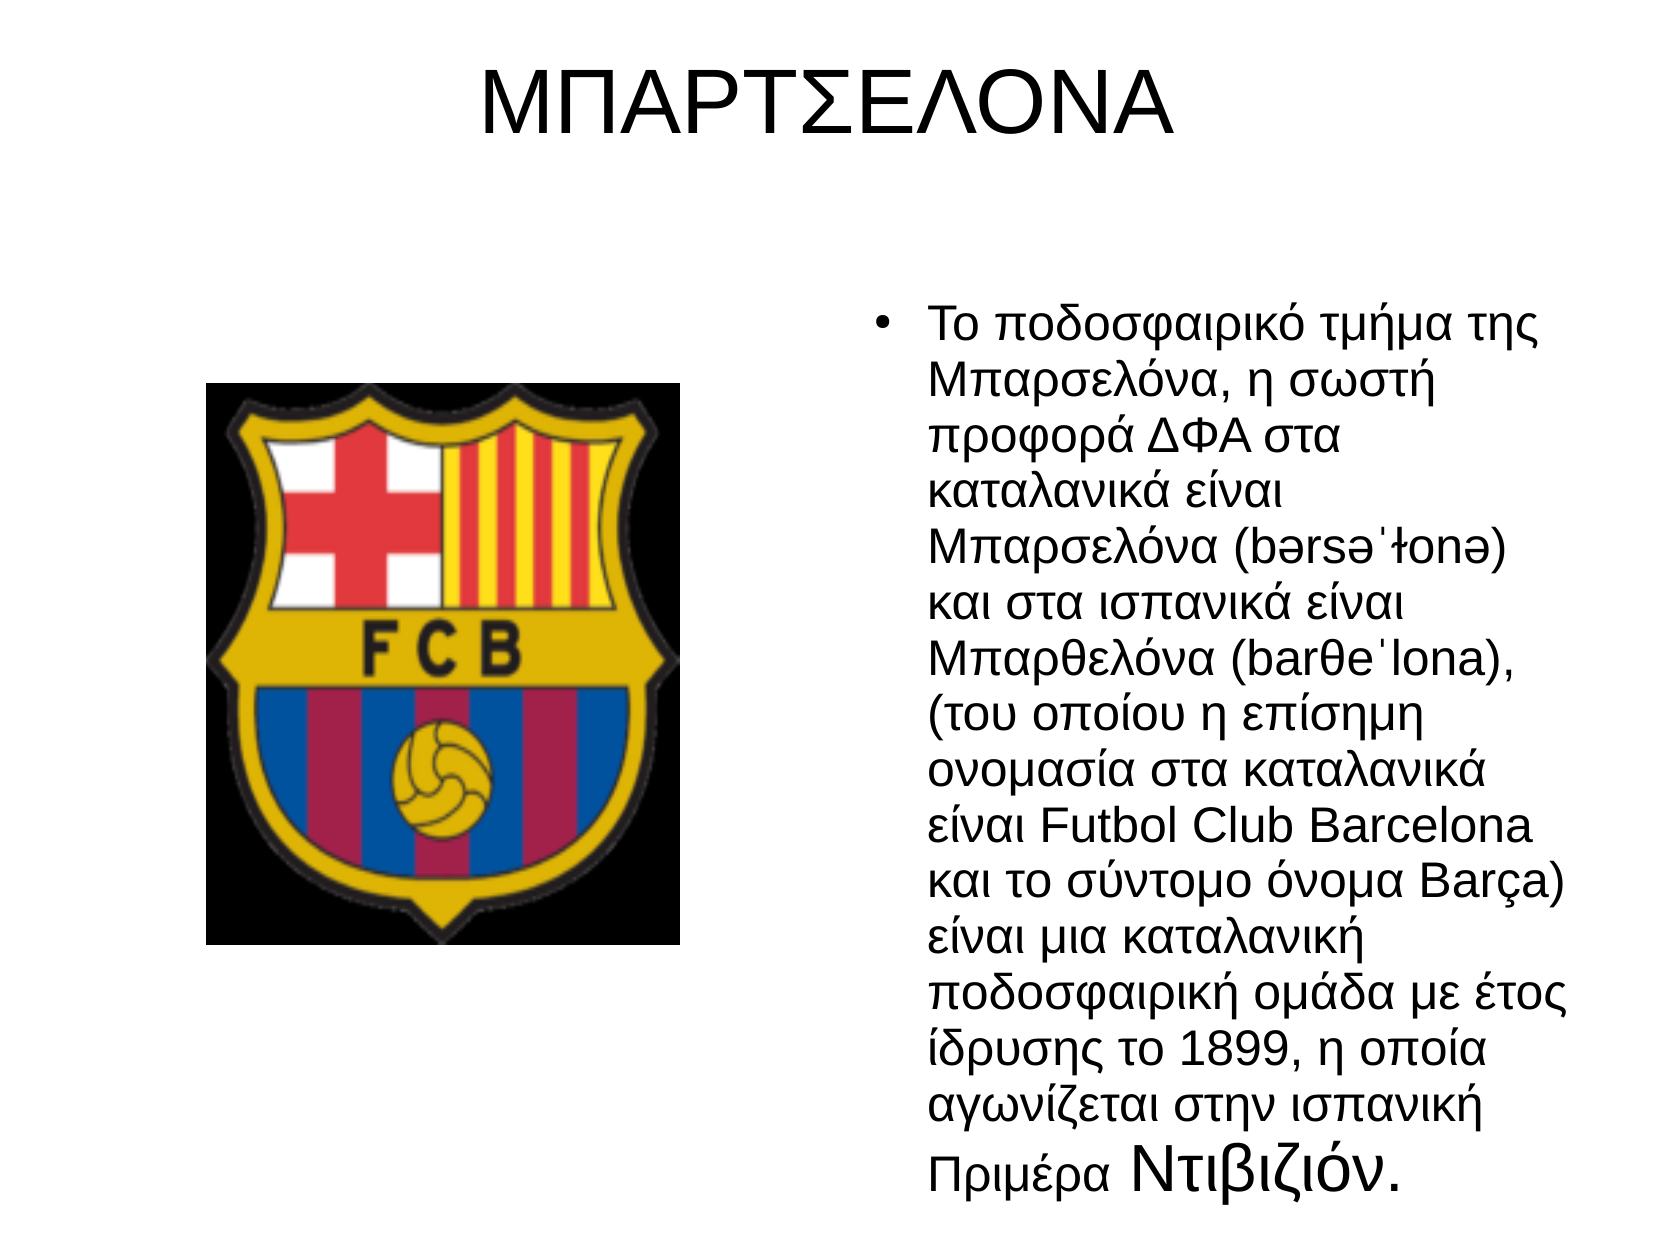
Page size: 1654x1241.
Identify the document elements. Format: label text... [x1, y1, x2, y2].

picture [206, 383, 680, 945]
title ΜΠΑΡΤΣΕΛΟΝΑ [82, 49, 1571, 257]
chart [82, 290, 809, 1109]
list Το ποδοσφαιρικό τμήμα της Μπαρσελόνα, η σωστή προφορά ΔΦΑ στα καταλανικά είναι Μπαρσελόνα (bərsəˈɫonə) και στα ισπανικά είναι Μπαρθελόνα (barθeˈlona), (του οποίου η επίσημη ονομασία στα καταλανικά είναι Futbol Club Barcelona και το σύντομο όνομα Barça) είναι μια καταλανική ποδοσφαιρική ομάδα με έτος ίδρυσης το 1899, η οποία αγωνίζεται στην ισπανική Πριμέρα Ντιβιζιόν. [856, 295, 1583, 1207]
